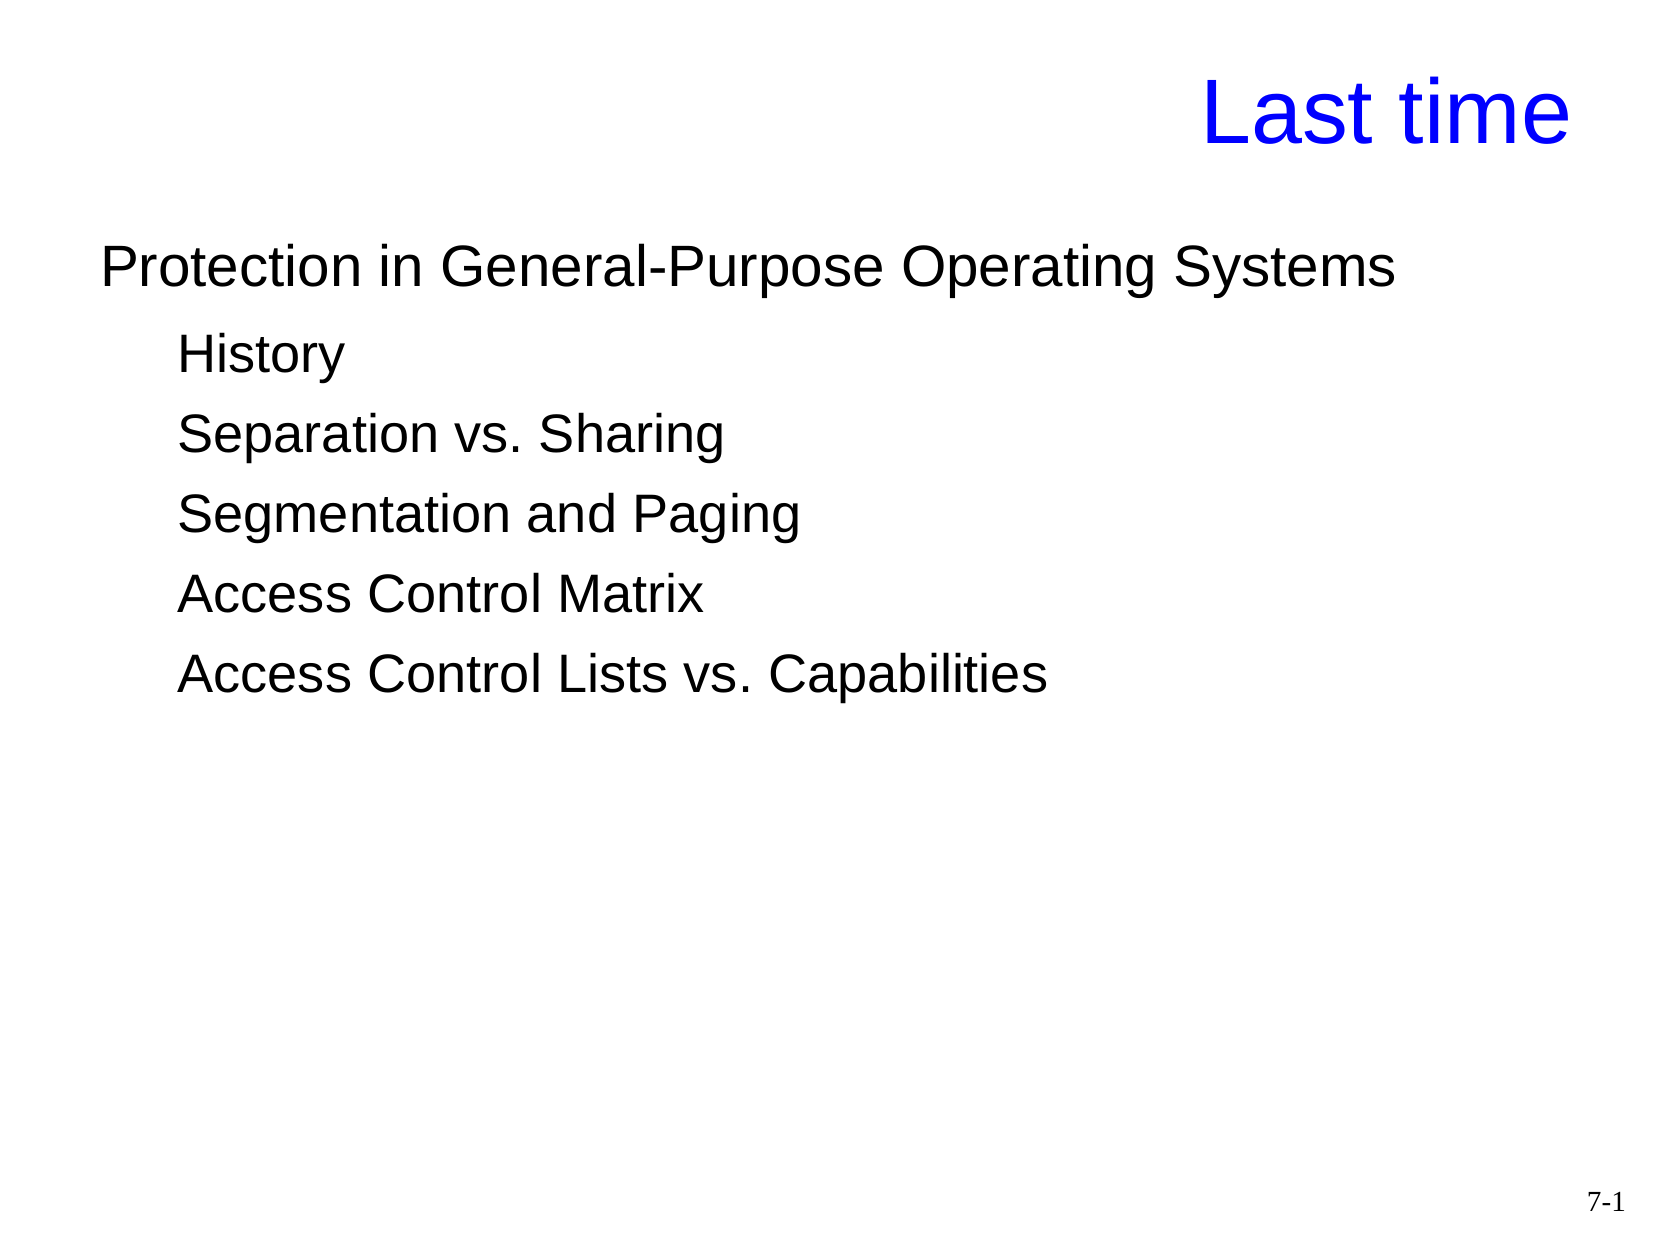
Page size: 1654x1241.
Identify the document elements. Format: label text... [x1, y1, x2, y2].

title Last time [84, 18, 1573, 211]
list Protection in General-Purpose Operating Systems History Separation vs. Sharing Segmentation and Paging Access Control Matrix Access Control Lists vs. Capabilities [82, 237, 1571, 1156]
